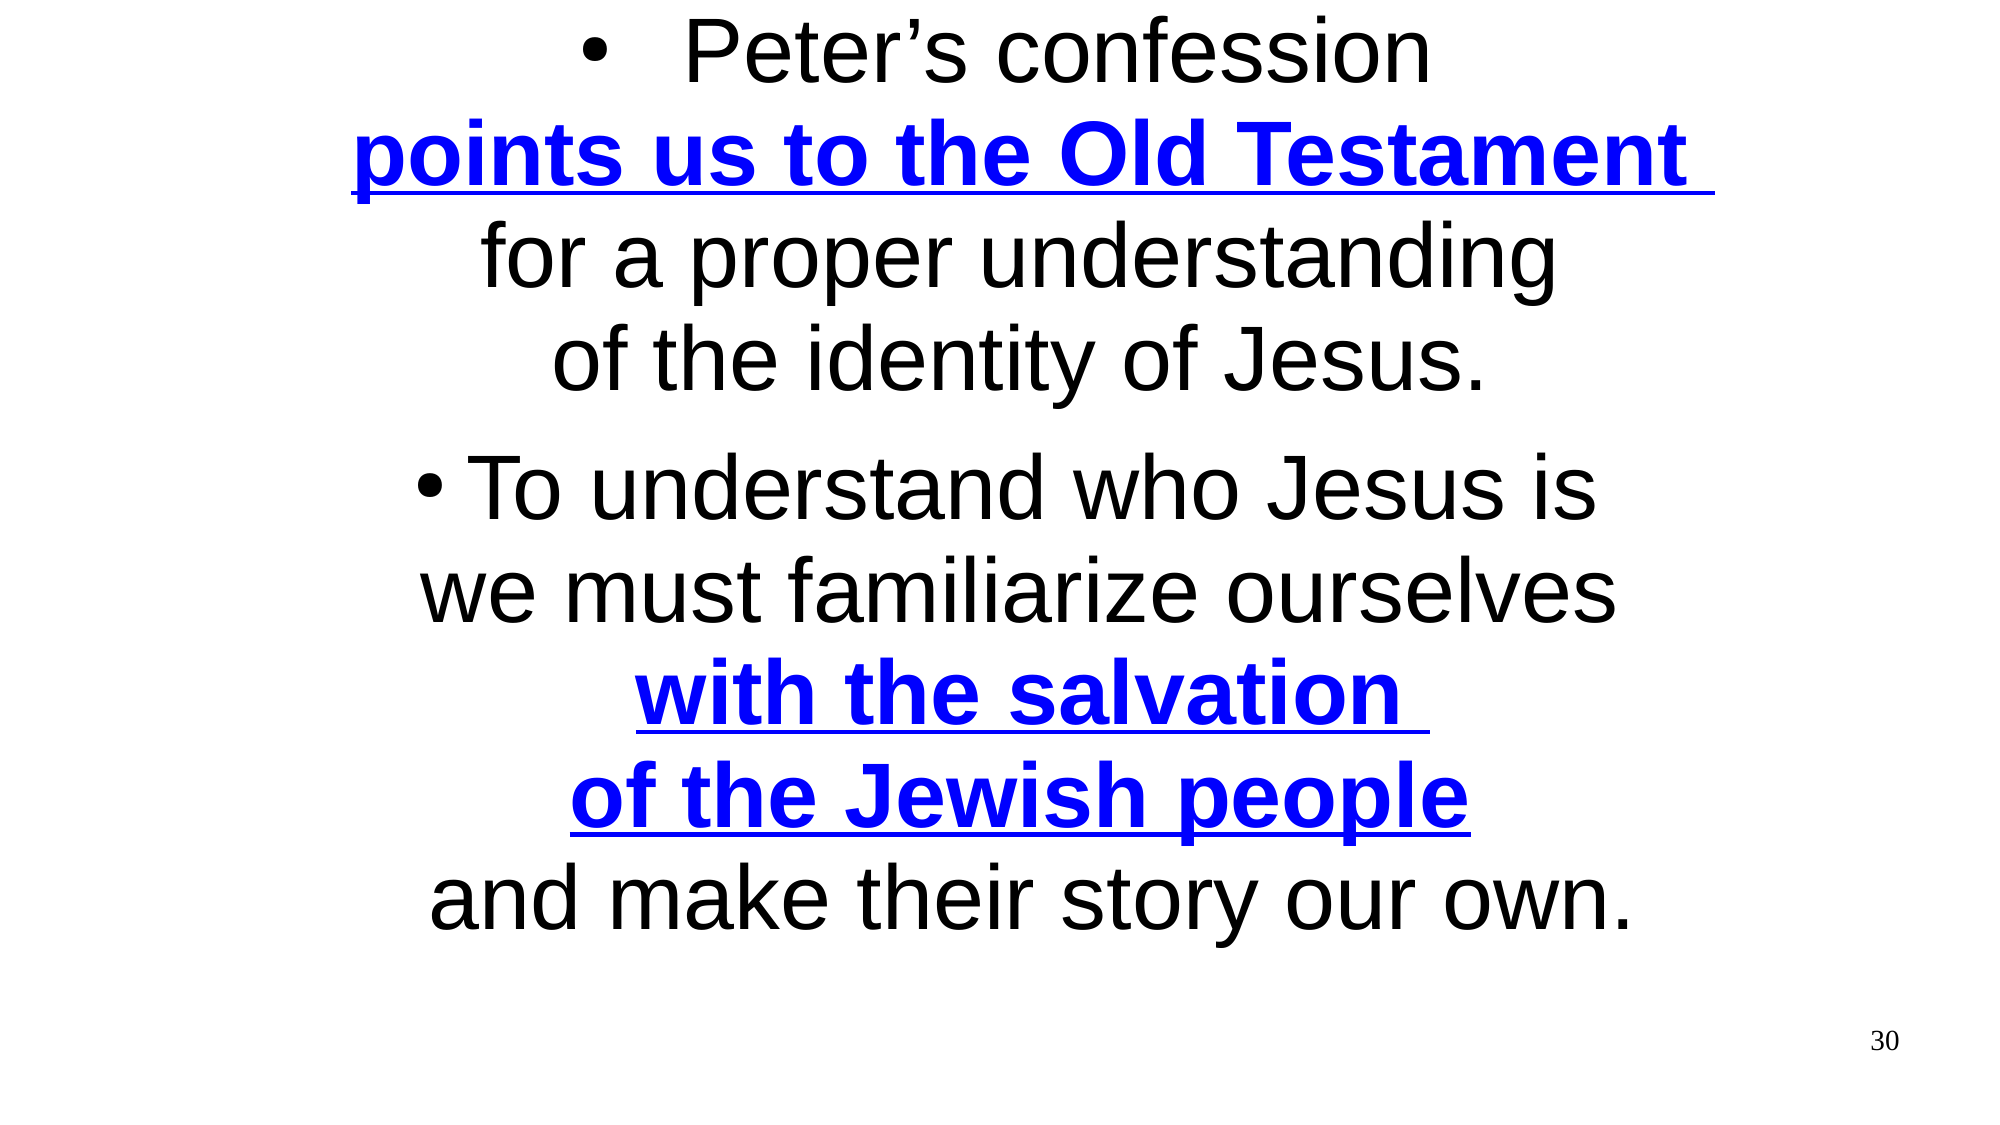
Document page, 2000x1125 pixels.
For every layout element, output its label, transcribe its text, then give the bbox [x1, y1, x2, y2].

list Peter’s confession points us to the Old Testament for a proper understanding of the identity of Jesus. To understand who Jesus is we must familiarize ourselves with the salvation of the Jewish people and make their story our own. [0, 0, 1996, 1123]
